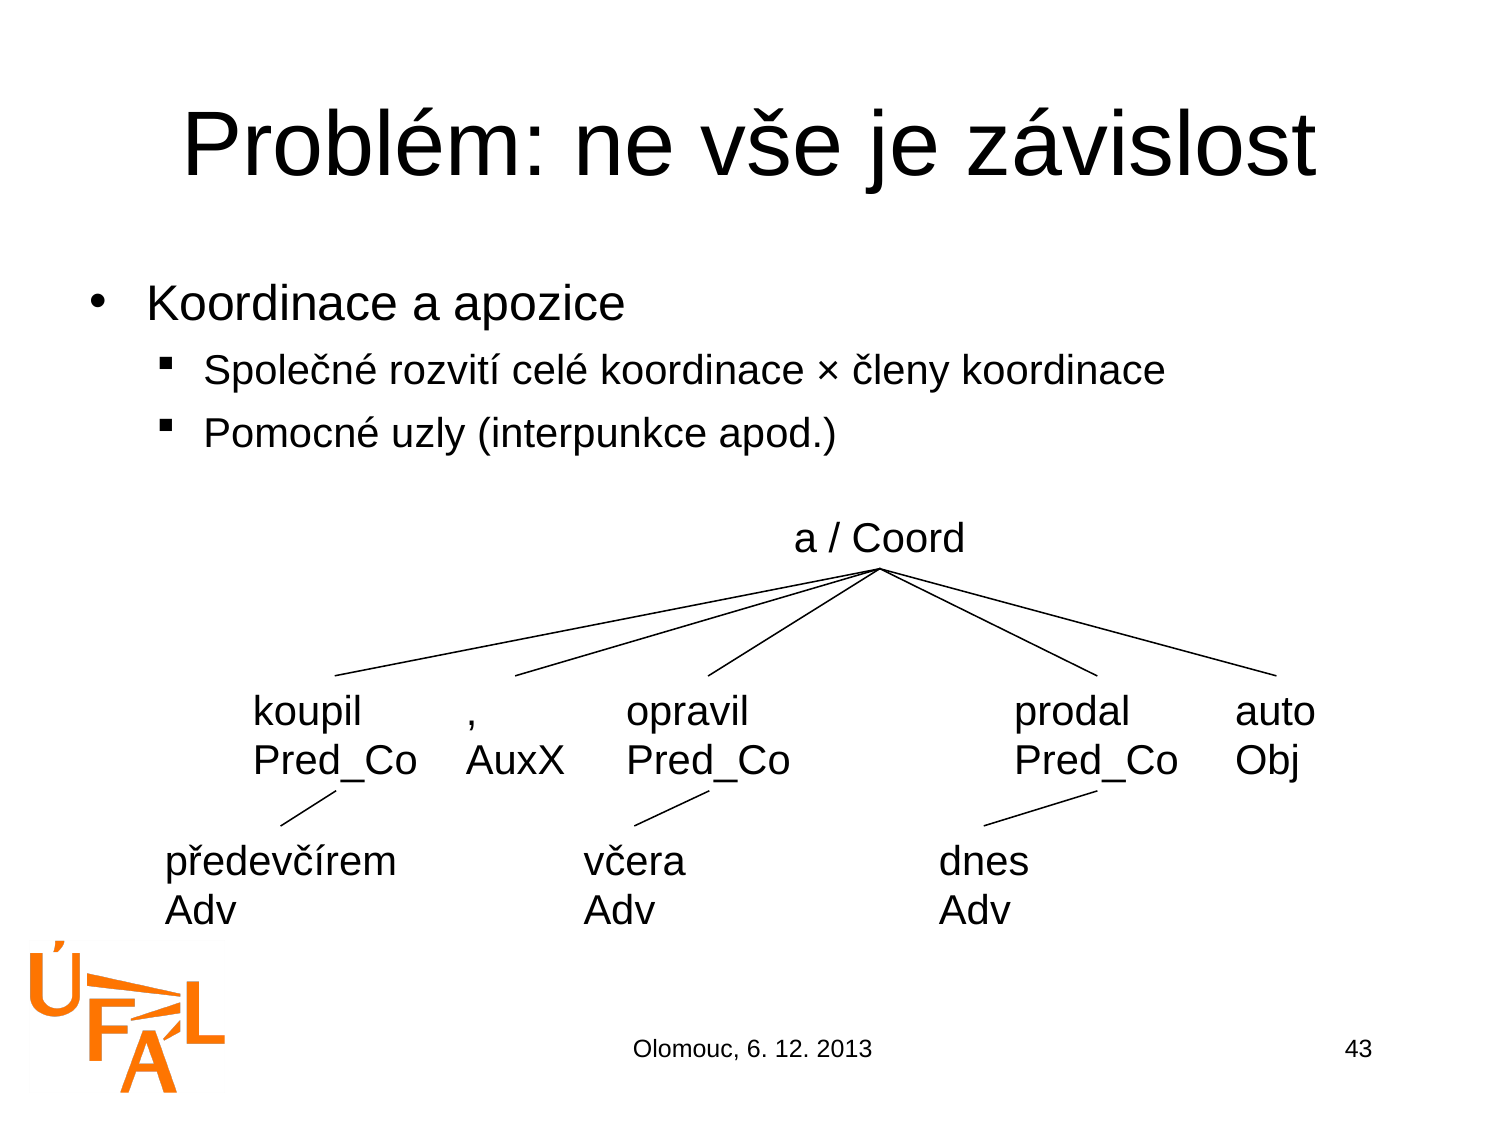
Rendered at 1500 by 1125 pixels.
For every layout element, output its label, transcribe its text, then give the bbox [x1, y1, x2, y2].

picture [29, 940, 225, 1093]
text_box auto Obj [1220, 675, 1332, 792]
text_box koupil Pred_Co [238, 675, 433, 792]
text_box dnes Adv [924, 825, 1045, 942]
text_box , AuxX [451, 675, 581, 792]
text_box opravil Pred_Co [611, 675, 807, 792]
text_box a / Coord [779, 503, 981, 569]
text_box včera Adv [568, 825, 702, 942]
text_box prodal Pred_Co [999, 675, 1195, 792]
title Problém: ne vše je závislost [75, 14, 1426, 262]
text_box předevčírem Adv [150, 825, 413, 942]
list Koordinace a apozice Společné rozvití celé koordinace × členy koordinace Pomocné uzly (interpunkce apod.) [75, 262, 1426, 473]
